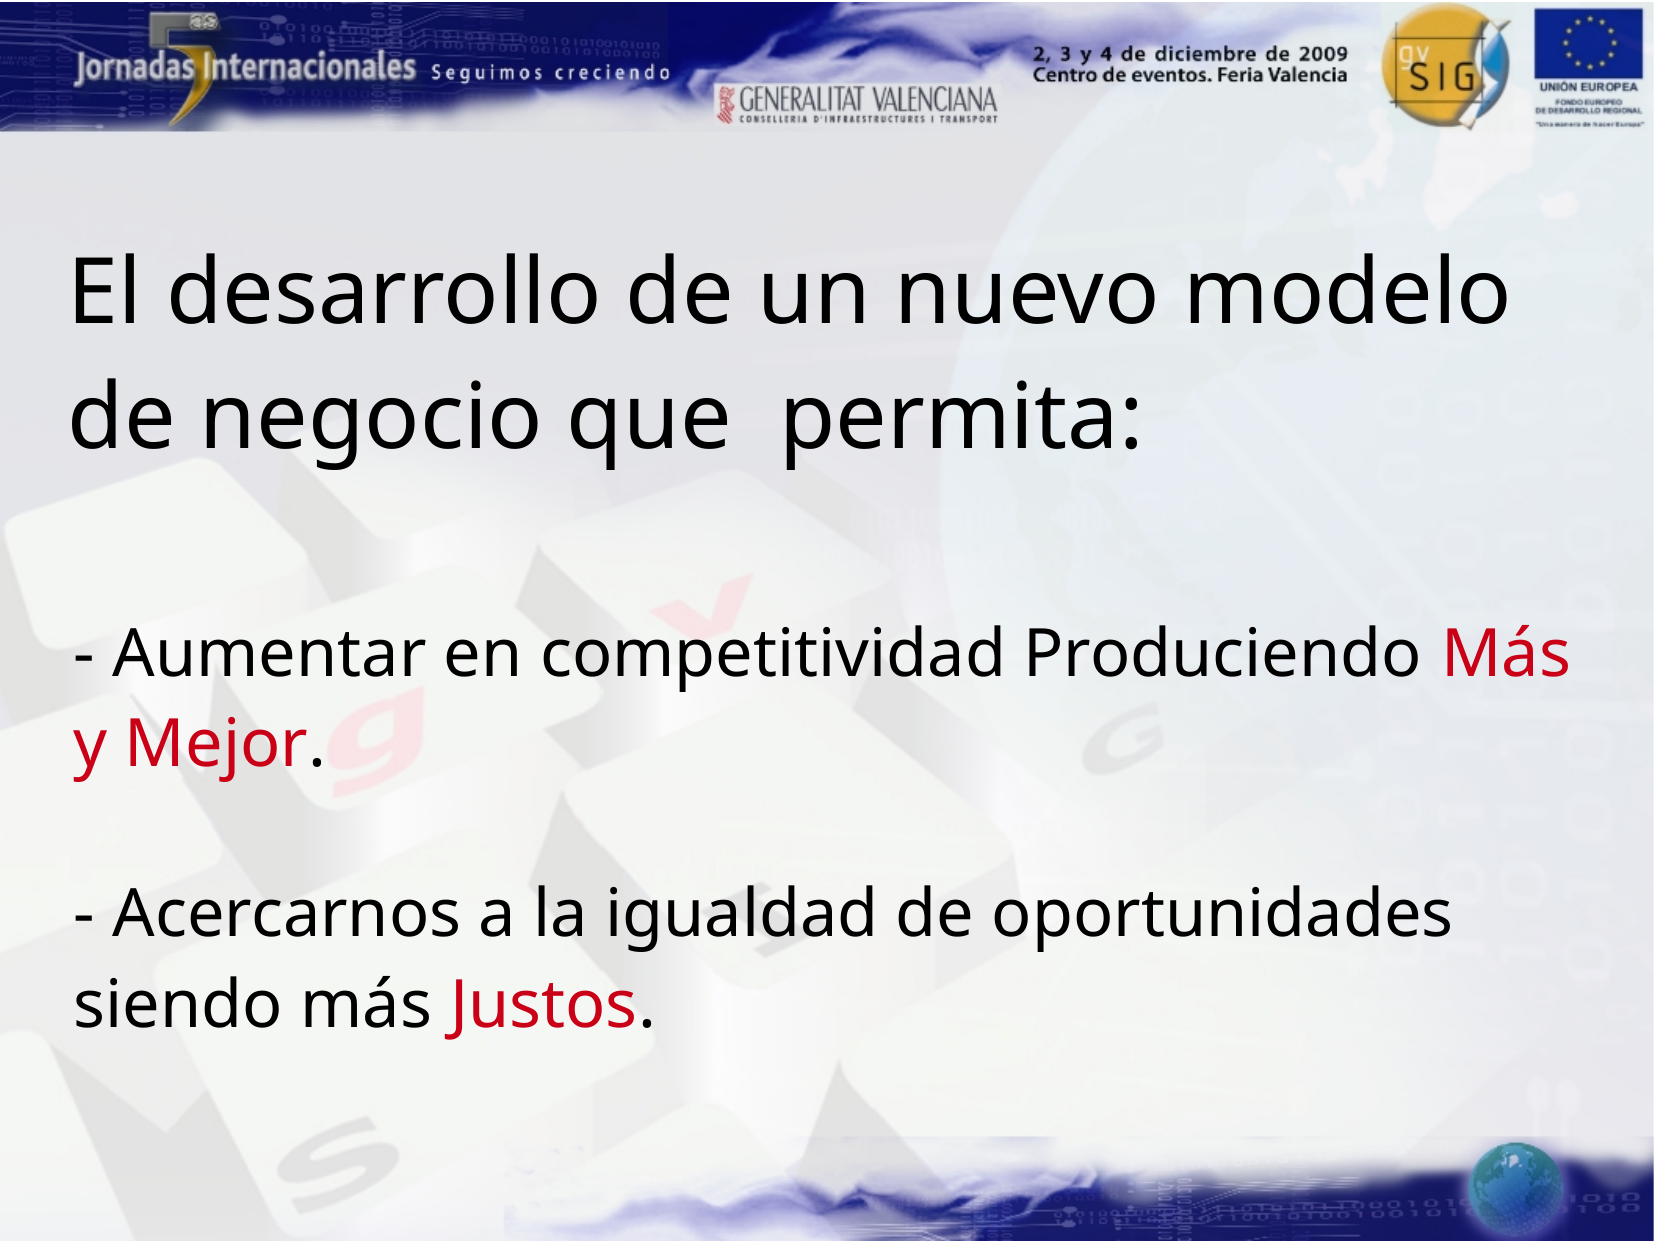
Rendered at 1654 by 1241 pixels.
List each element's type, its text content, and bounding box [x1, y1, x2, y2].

text_box El desarrollo de un nuevo modelo de negocio que permita: [53, 218, 1619, 459]
picture [0, 2, 1654, 1241]
text_box - Aumentar en competitividad Produciendo Más y Mejor. - Acercarnos a la igualdad de oportunidades siendo más Justos. [59, 597, 1595, 1063]
